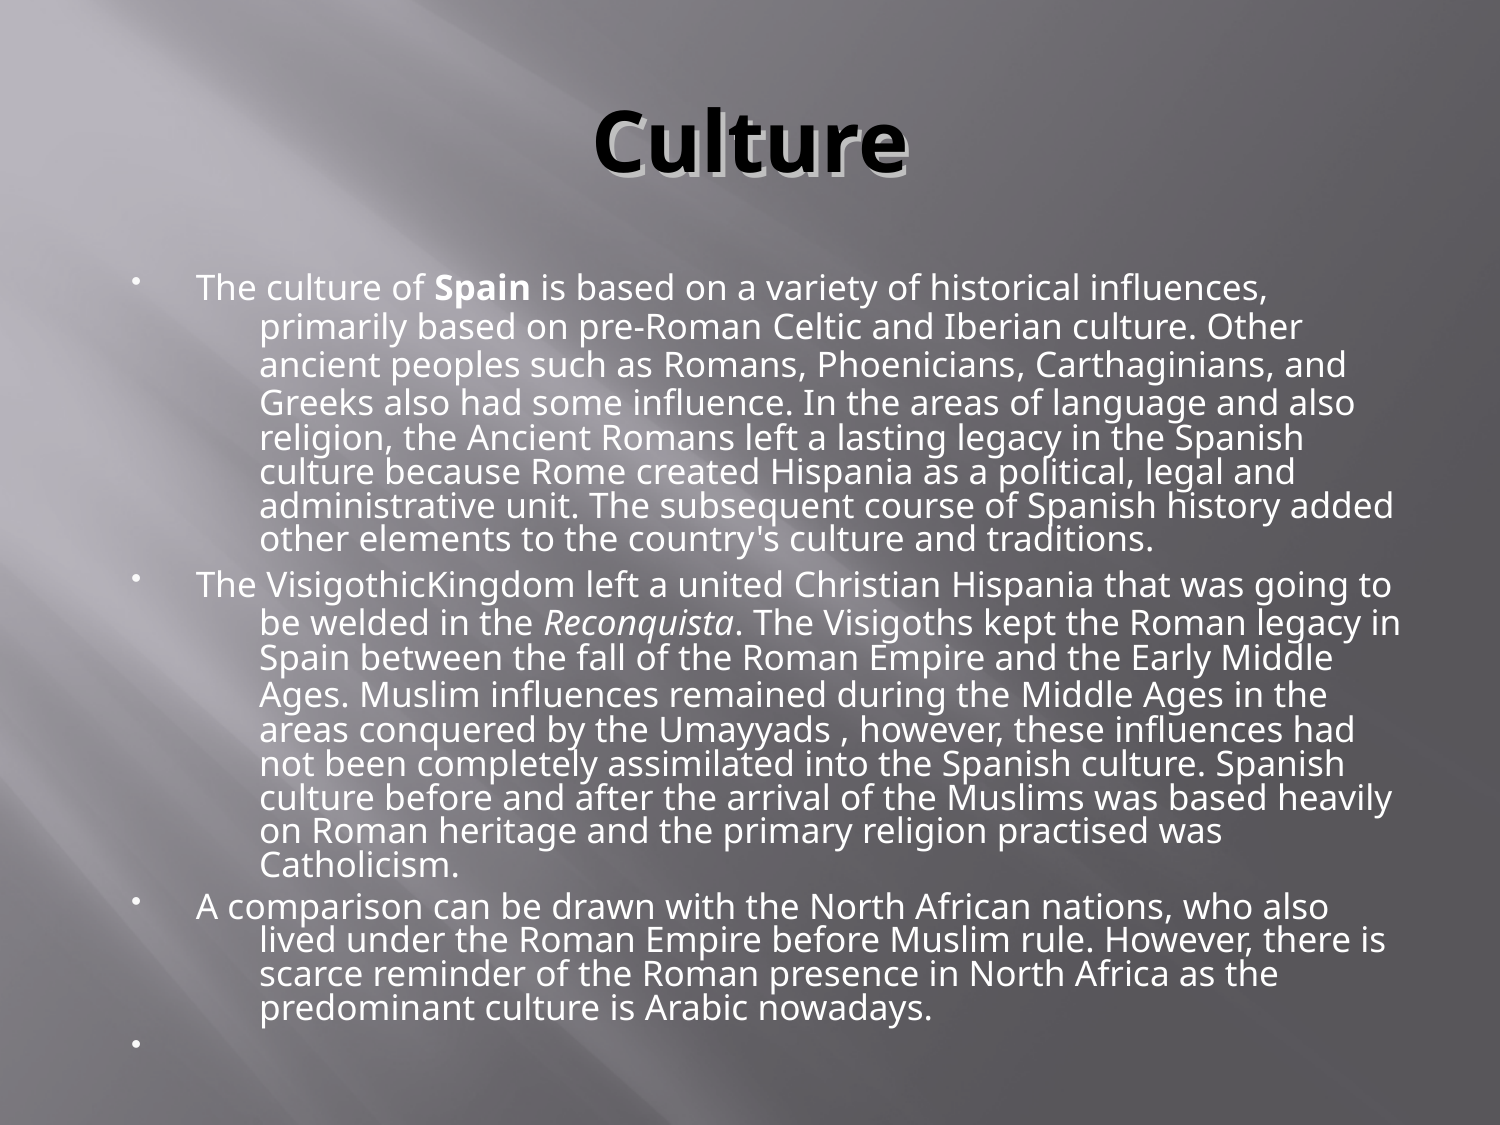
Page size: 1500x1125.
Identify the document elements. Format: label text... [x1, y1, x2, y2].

list The culture of Spain is based on a variety of historical influences, primarily based on pre-Roman Celtic and Iberian culture. Other ancient peoples such as Romans, Phoenicians, Carthaginians, and Greeks also had some influence. In the areas of language and also religion, the Ancient Romans left a lasting legacy in the Spanish culture because Rome created Hispania as a political, legal and administrative unit. The subsequent course of Spanish history added other elements to the country's culture and traditions. The Visigothic Kingdom left a united Christian Hispania that was going to be welded in the Reconquista. The Visigoths kept the Roman legacy in Spain between the fall of the Roman Empire and the Early Middle Ages. Muslim influences remained during the Middle Ages in the areas conquered by the Umayyads , however, these influences had not been completely assimilated into the Spanish culture. Spanish culture before and after the arrival of the Muslims was based heavily on Roman heritage and the primary religion practised was Catholicism. A comparison can be drawn with the North African nations, who also lived under the Roman Empire before Muslim rule. However, there is scarce reminder of the Roman presence in North Africa as the predominant culture is Arabic nowadays. [75, 262, 1426, 1036]
title Culture [75, 45, 1426, 233]
